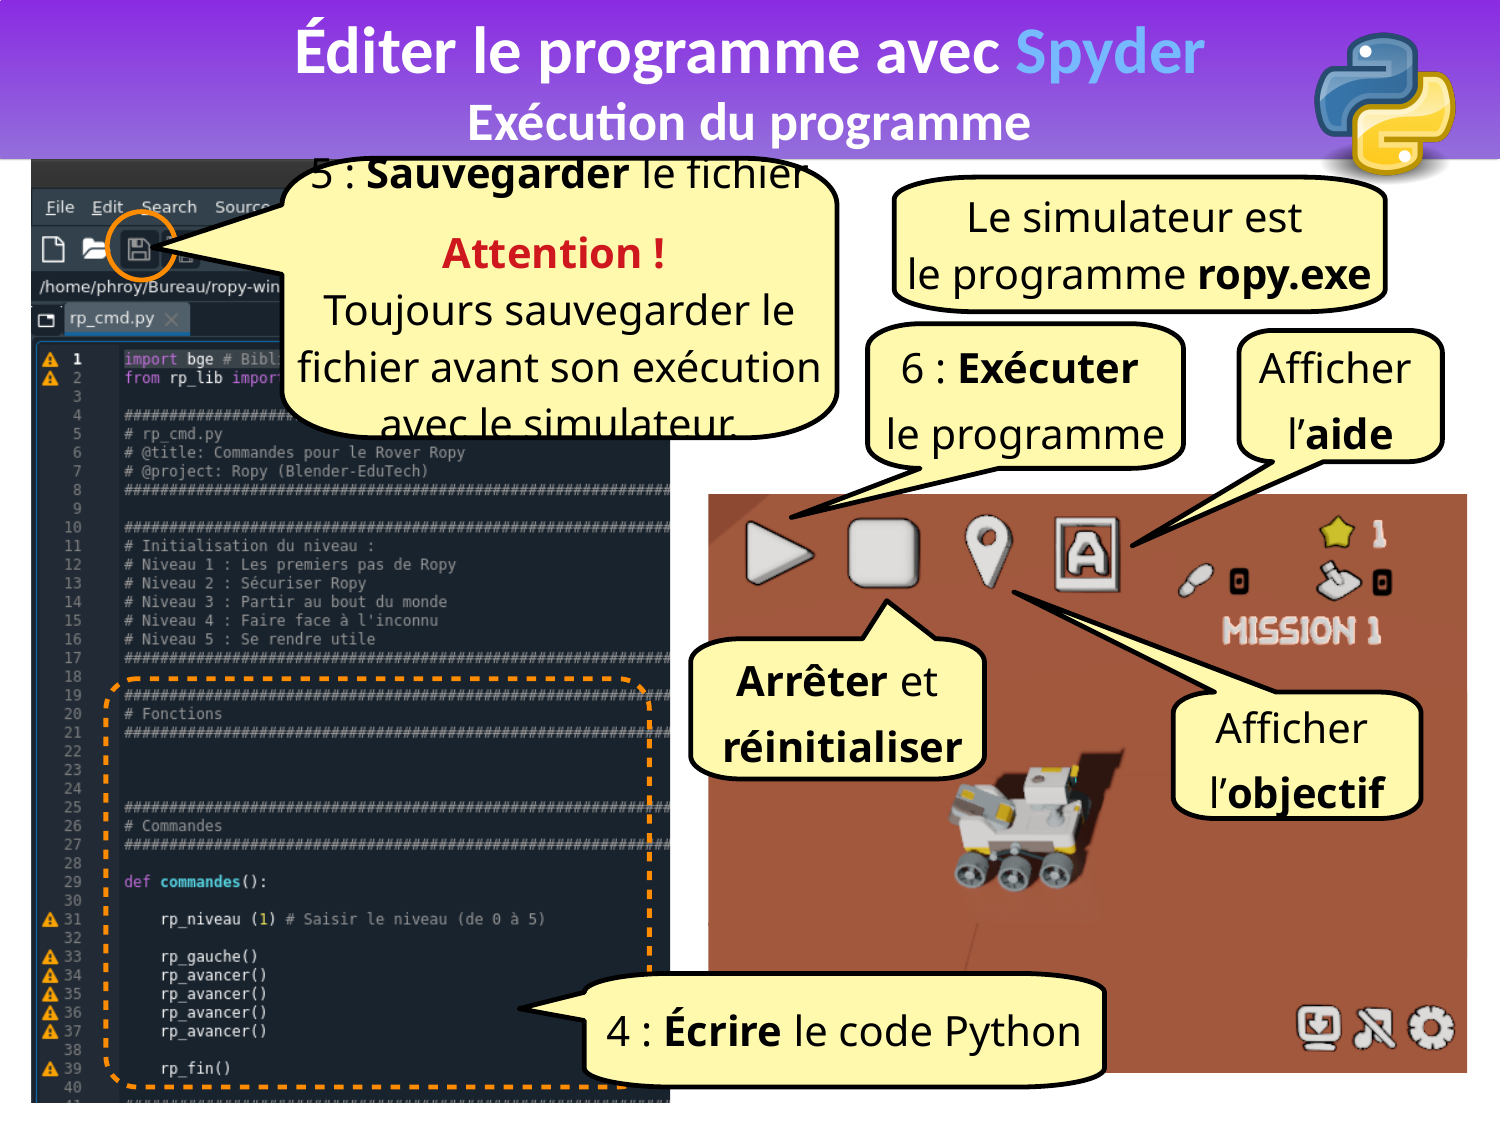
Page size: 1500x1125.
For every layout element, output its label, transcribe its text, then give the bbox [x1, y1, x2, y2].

picture [1305, 29, 1465, 189]
text_box Afficher l’objectif [1013, 592, 1422, 819]
picture [316, 159, 349, 168]
text_box Arrêter et réinitialiser [690, 600, 985, 779]
text_box Éditer le programme avec Spyder Exécution du programme [0, 0, 1500, 159]
text_box 5 : Sauvegarder le fichier Attention ! Toujours sauvegarder le fichier avant son exécution avec le simulateur. [152, 158, 837, 438]
text_box Afficher l’aide [1132, 330, 1443, 546]
text_box 6 : Exécuter le programme [791, 323, 1184, 518]
text_box Le simulateur est le programme ropy.exe [894, 177, 1386, 312]
picture [31, 159, 671, 1103]
picture [708, 494, 1468, 1073]
picture [110, 215, 172, 277]
text_box 4 : Écrire le code Python [519, 973, 1105, 1088]
